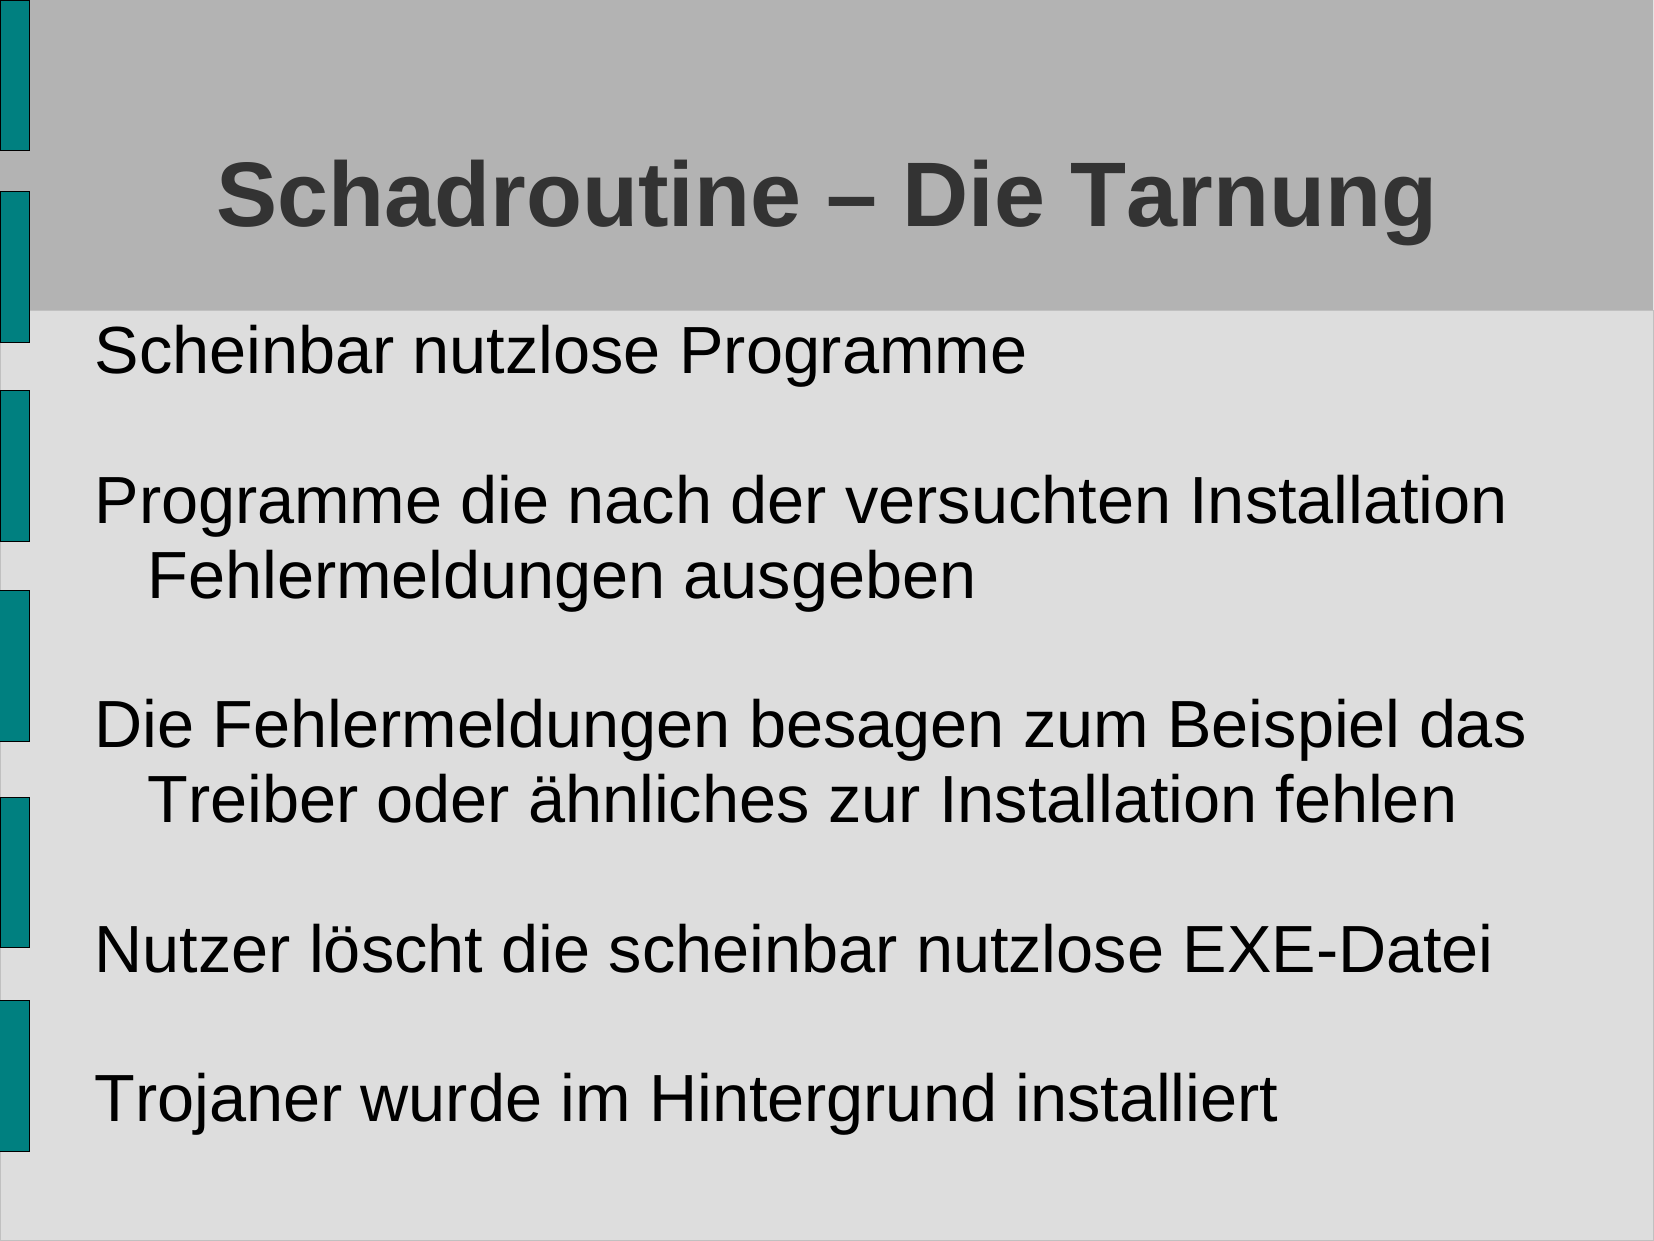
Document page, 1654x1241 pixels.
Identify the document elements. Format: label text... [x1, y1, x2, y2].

title Schadroutine – Die Tarnung [121, 91, 1534, 238]
list Scheinbar nutzlose Programme Programme die nach der versuchten Installation Fehlermeldungen ausgeben Die Fehlermeldungen besagen zum Beispiel das Treiber oder ähnliches zur Installation fehlen Nutzer löscht die scheinbar nutzlose EXE-Datei Trojaner wurde im Hintergrund installiert [76, 238, 1565, 1211]
